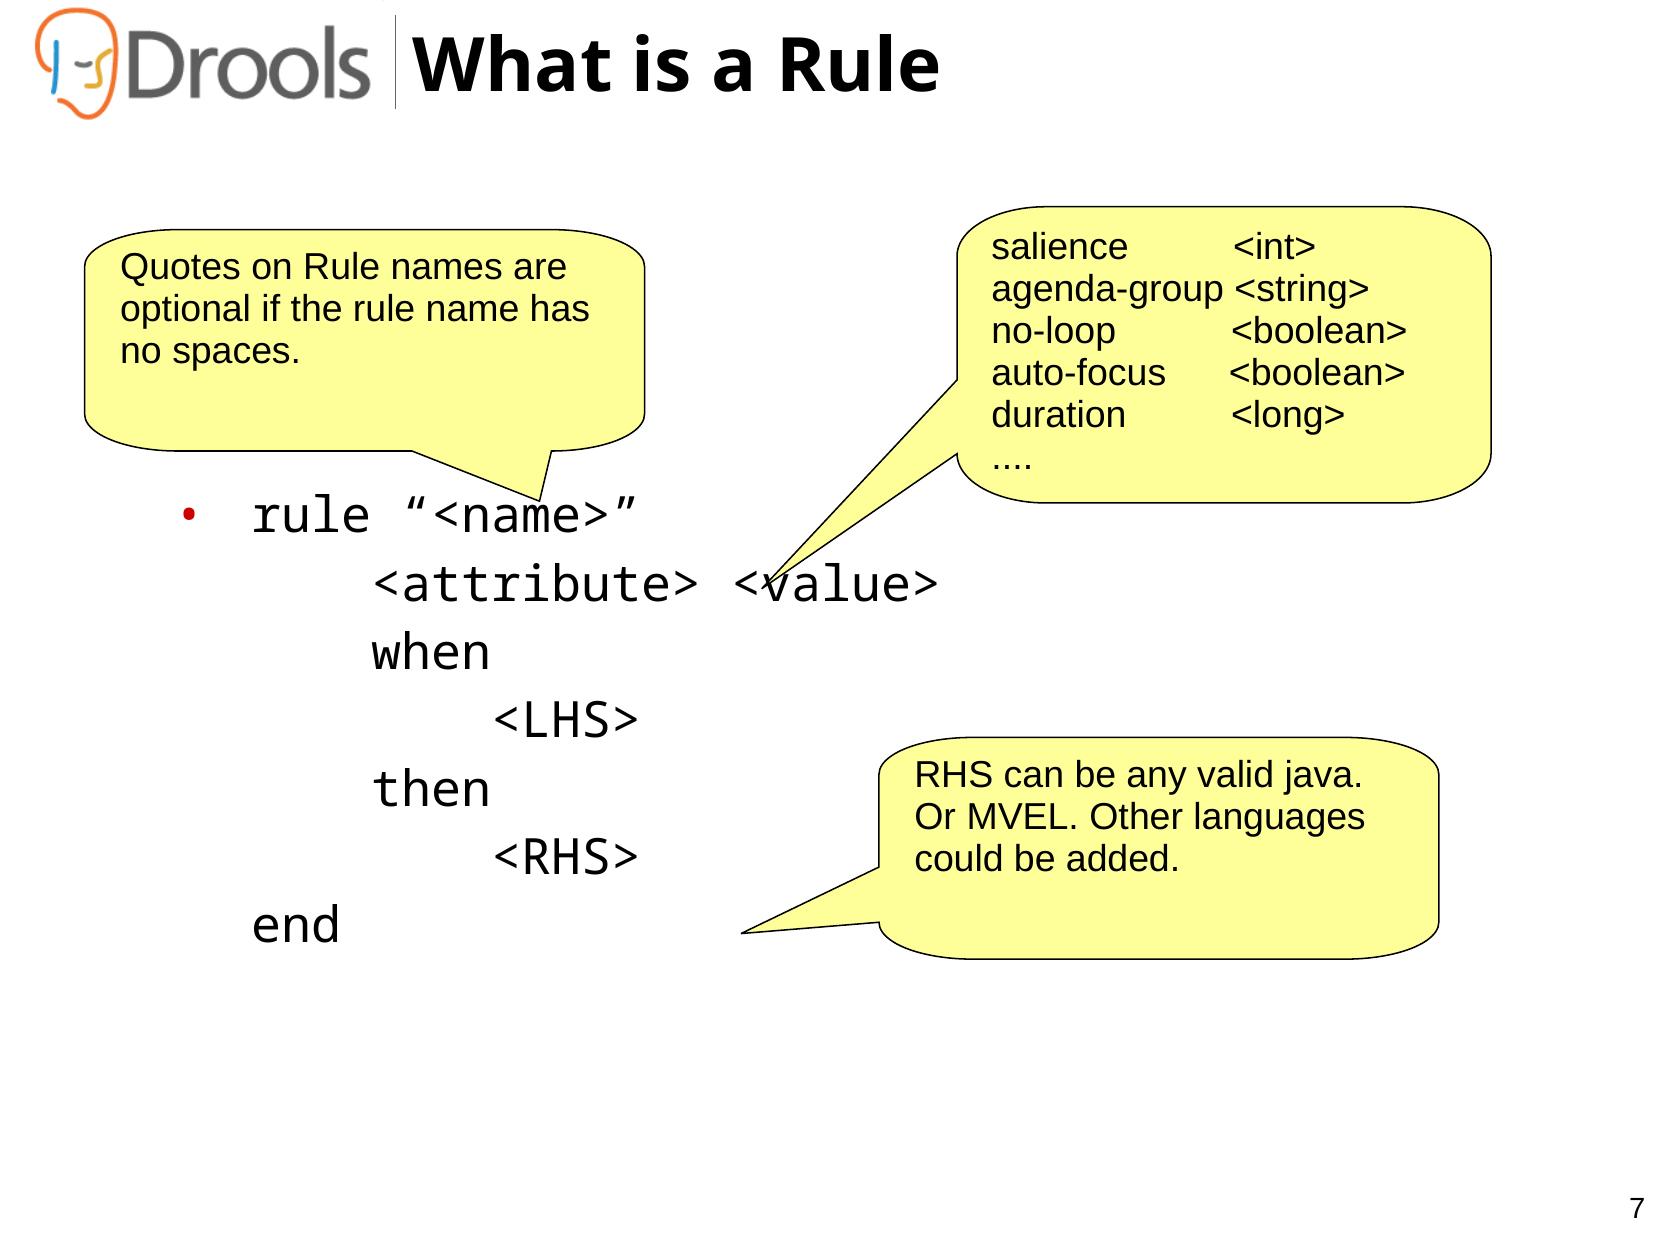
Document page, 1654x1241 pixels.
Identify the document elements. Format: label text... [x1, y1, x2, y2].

text_box RHS can be any valid java. Or MVEL. Other languages could be added. [741, 737, 1439, 960]
title What is a Rule [398, 0, 1628, 122]
list rule “<name>” <attribute> <value> when <LHS> then <RHS> end [159, 471, 1607, 1084]
text_box salience <int> agenda-group <string> no-loop <boolean> auto-focus <boolean> duration <long> .... [761, 206, 1492, 589]
text_box Quotes on Rule names are optional if the rule name has no spaces. [84, 229, 645, 502]
picture [29, 0, 384, 126]
